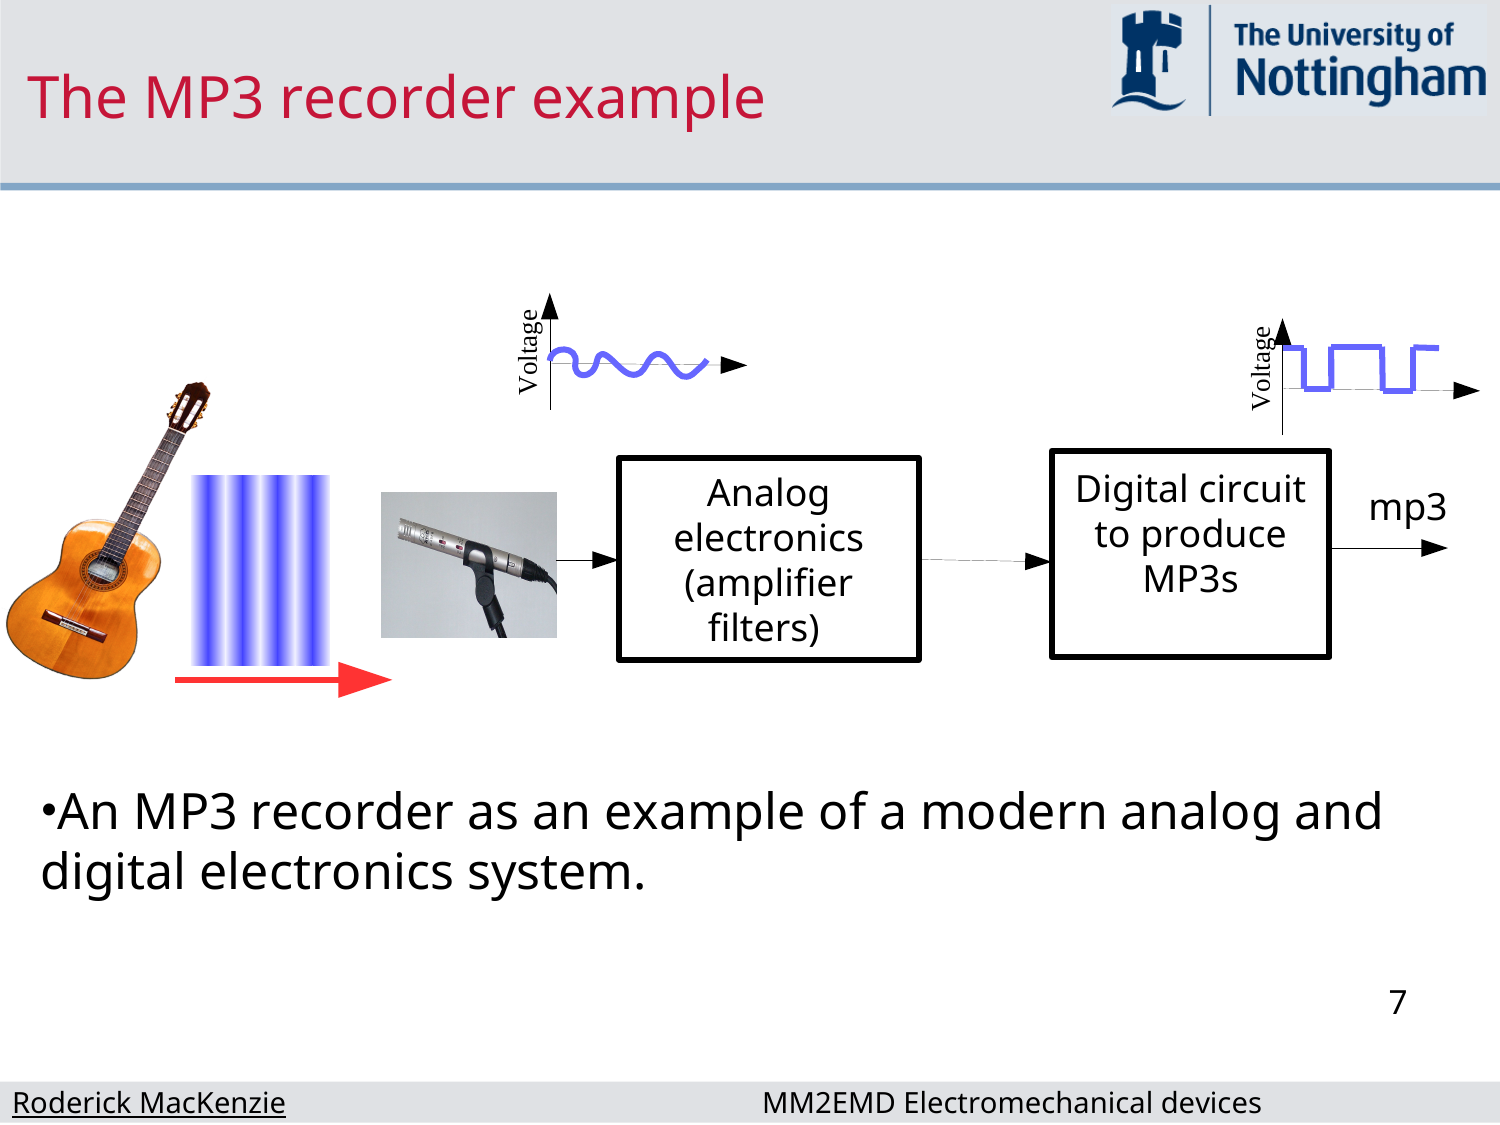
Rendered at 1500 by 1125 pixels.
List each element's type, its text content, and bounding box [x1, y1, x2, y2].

text_box Digital circuit to produce MP3s [1051, 457, 1330, 653]
text_box Voltage [1235, 314, 1283, 427]
text_box [190, 475, 330, 666]
text_box mp3 [1330, 475, 1500, 536]
picture [1, 376, 211, 680]
picture [381, 492, 557, 638]
picture [1111, 4, 1487, 116]
text_box Analog electronics (amplifier filters) [618, 458, 919, 660]
text_box An MP3 recorder as an example of a modern analog and digital electronics system. [25, 772, 1482, 910]
text_box <number> [1373, 974, 1500, 1045]
text_box Voltage [502, 297, 550, 410]
title The MP3 recorder example [12, 0, 1106, 205]
